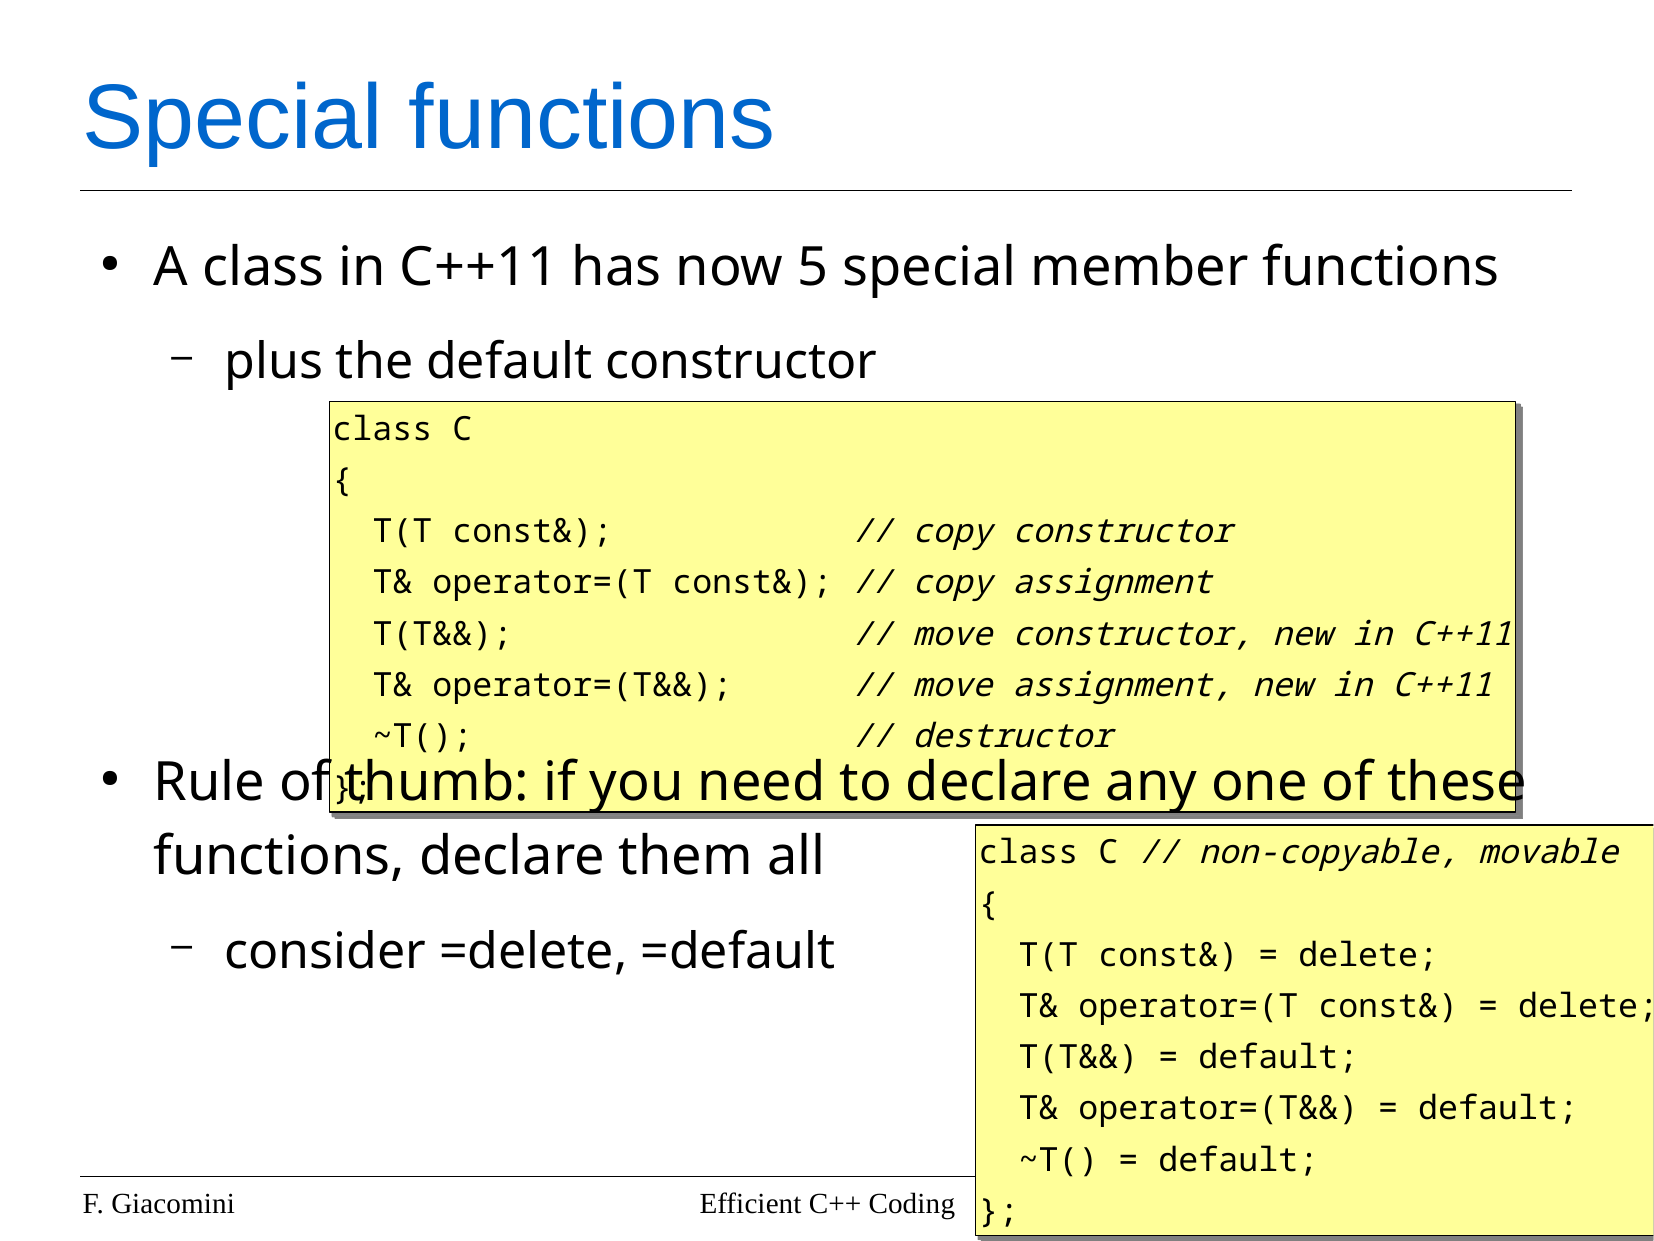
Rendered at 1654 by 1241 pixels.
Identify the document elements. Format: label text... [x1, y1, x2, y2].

text_box class C { T(T const&); // copy constructor T& operator=(T const&); // copy assignment T(T&&); // move constructor, new in C++11 T& operator=(T&&); // move assignment, new in C++11 ~T(); // destructor }; [329, 401, 1516, 742]
text_box class C // non-copyable, movable { T(T const&) = delete; T& operator=(T const&) = delete; T(T&&) = default; T& operator=(T&&) = default; ~T() = default; }; [975, 825, 1654, 1236]
list A class in C++11 has now 5 special member functions plus the default constructor [82, 227, 1571, 667]
title Special functions [82, 49, 1571, 184]
list Rule of thumb: if you need to declare any one of these functions, declare them all consider =delete, =default [82, 742, 1571, 996]
